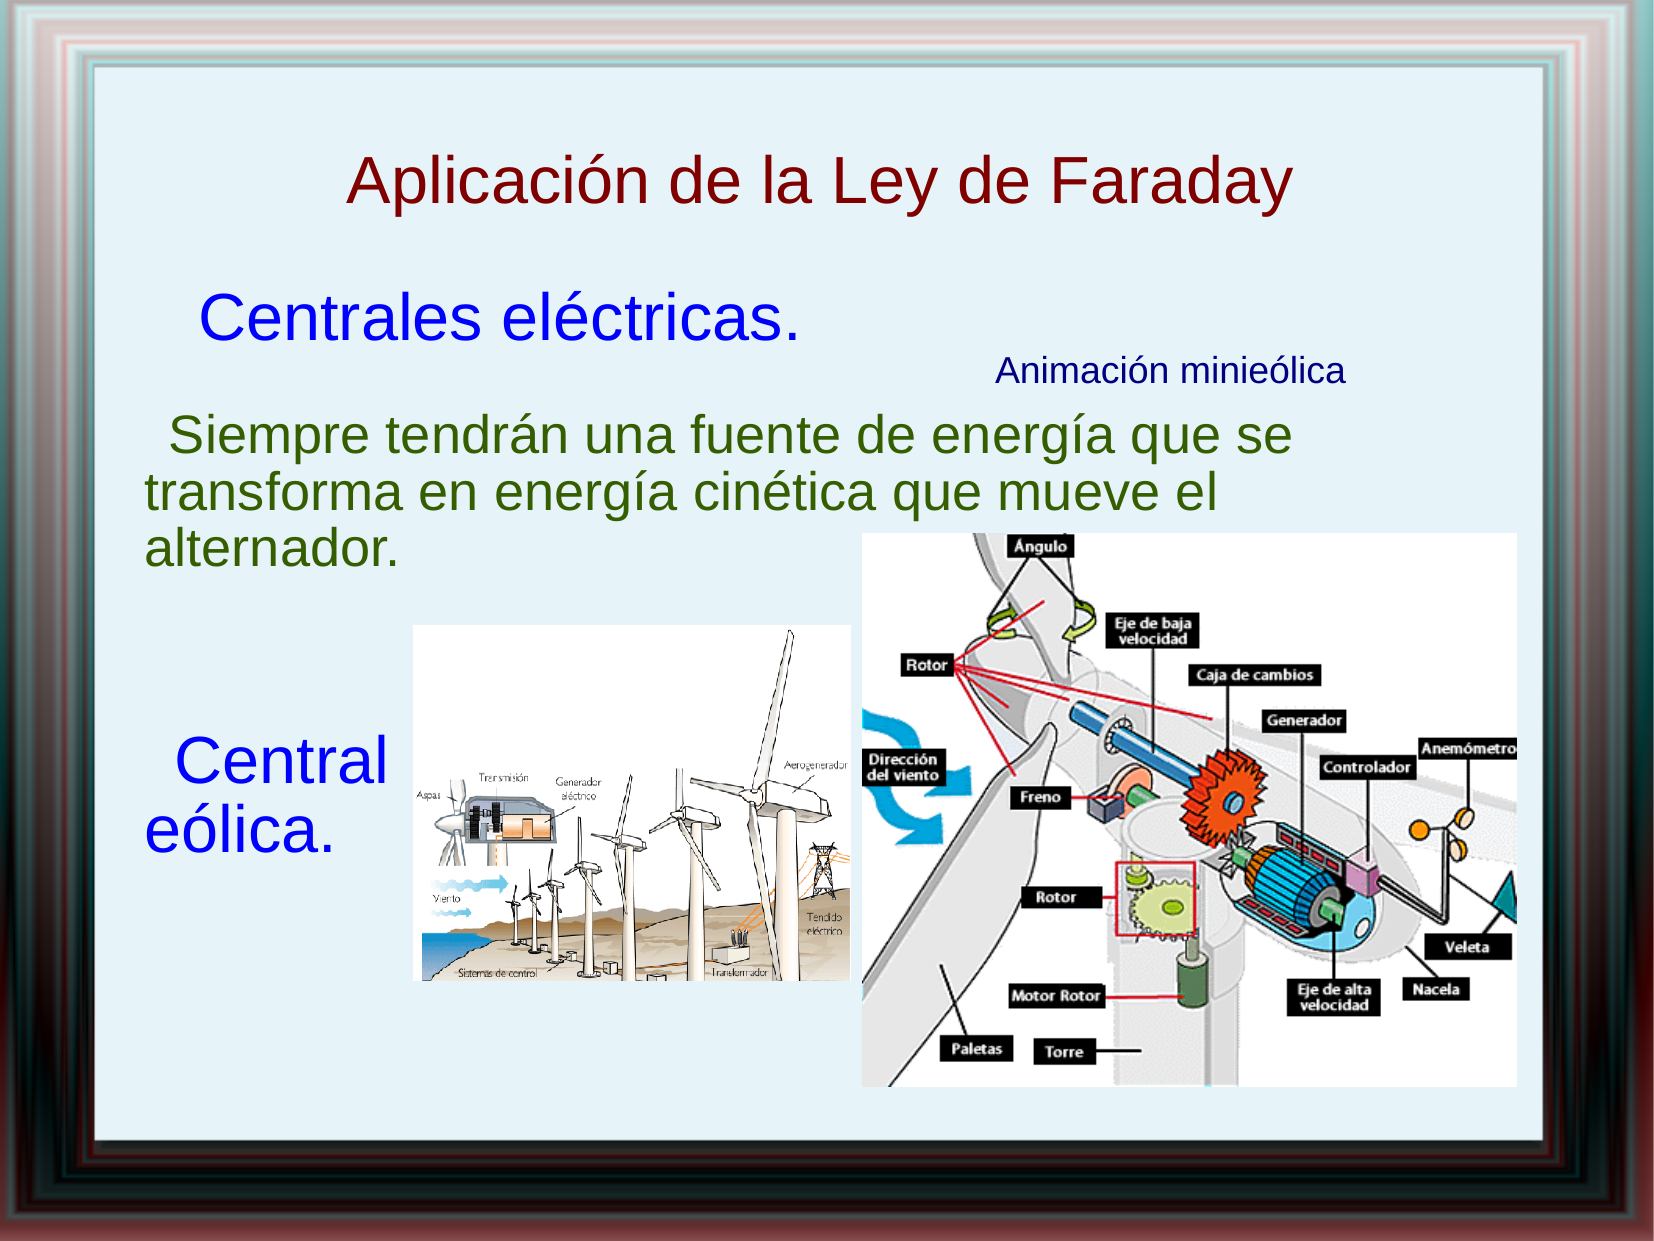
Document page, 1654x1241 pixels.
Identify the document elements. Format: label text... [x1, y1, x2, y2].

text_box Siempre tendrán una fuente de energía que se transforma en energía cinética que mueve el alternador. [129, 401, 1453, 590]
text_box Central eólica. [129, 720, 413, 880]
picture [0, 0, 1654, 1241]
text_box Animación minieólica [980, 342, 1427, 414]
text_box Centrales eléctricas. [153, 277, 1288, 368]
text_box Aplicación de la Ley de Faraday [271, 141, 1371, 217]
